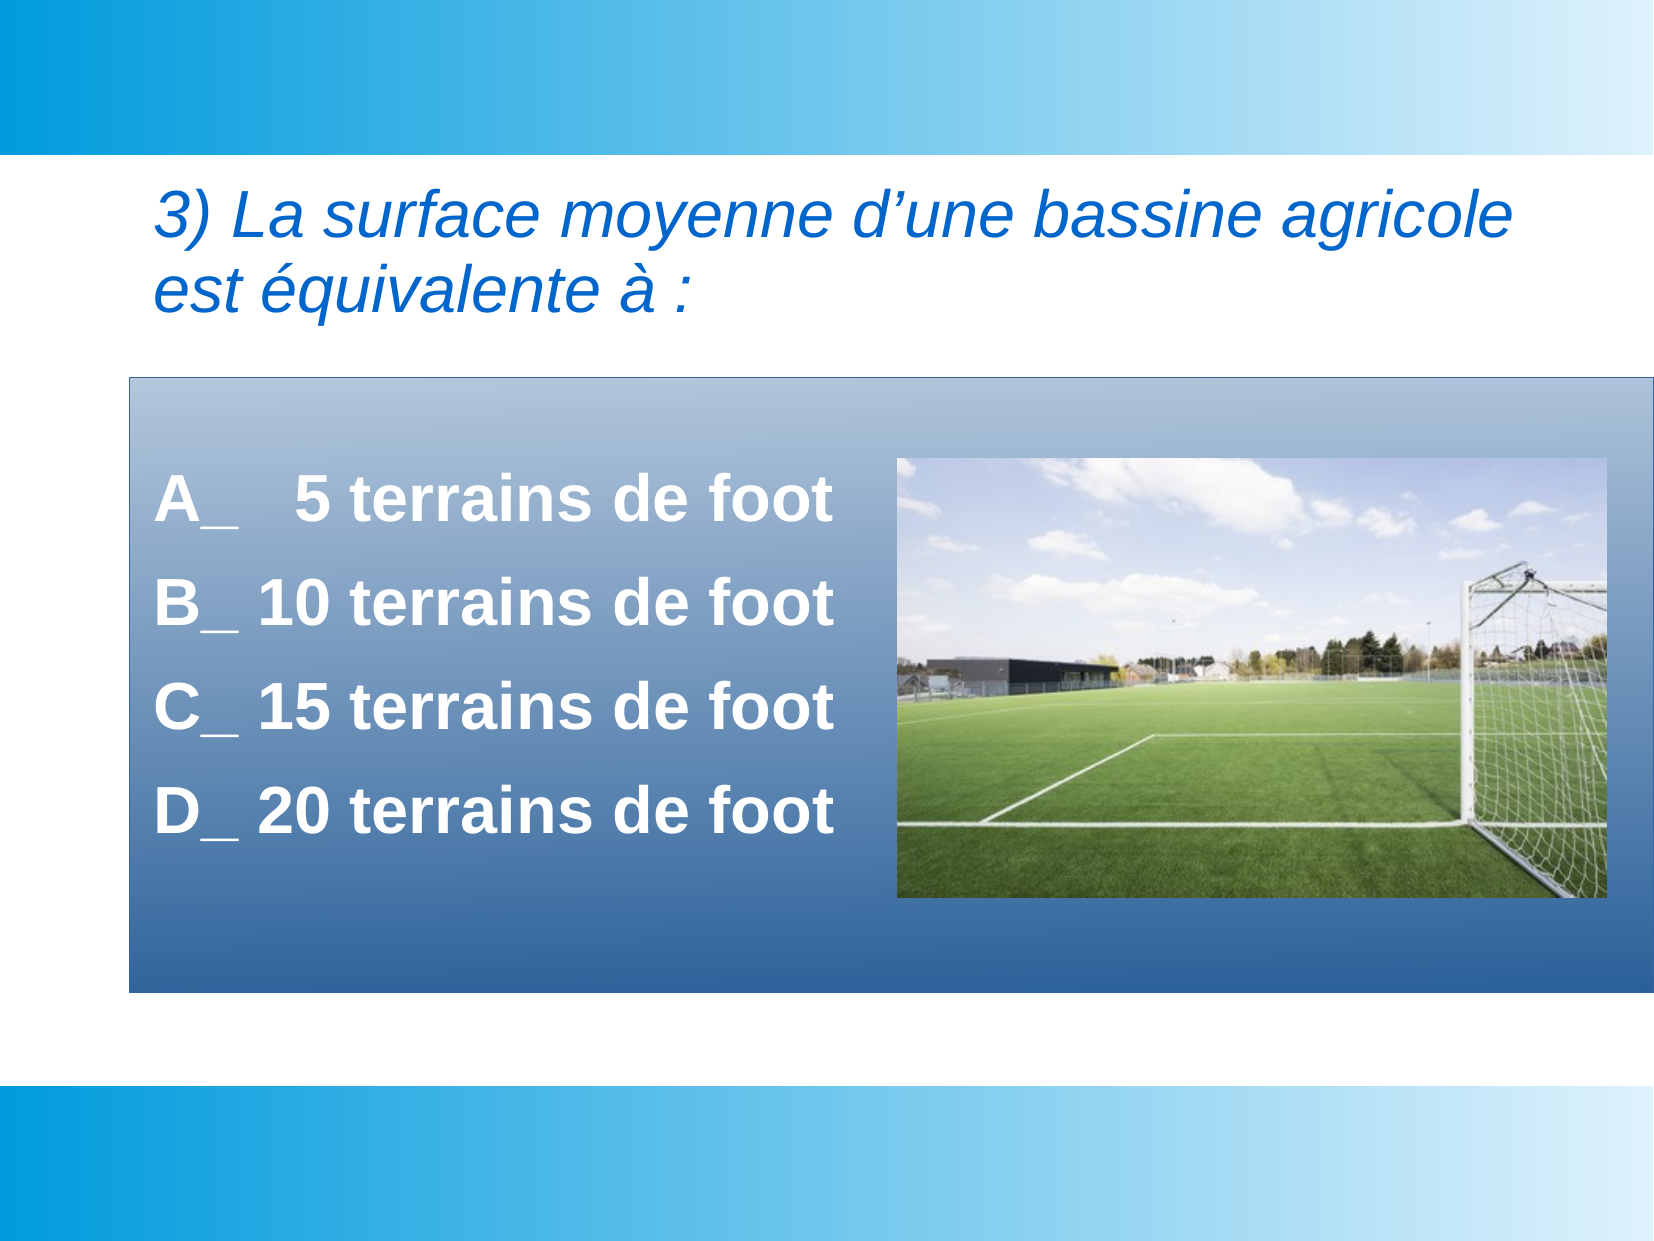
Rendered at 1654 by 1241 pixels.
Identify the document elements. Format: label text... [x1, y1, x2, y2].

picture [897, 458, 1607, 898]
list 3) La surface moyenne d’une bassine agricole est équivalente à : A_ 5 terrains de foot B_ 10 terrains de foot C_ 15 terrains de foot D_ 20 terrains de foot [82, 177, 1571, 1010]
text_box [1571, 377, 1654, 993]
text_box [118, 460, 897, 532]
